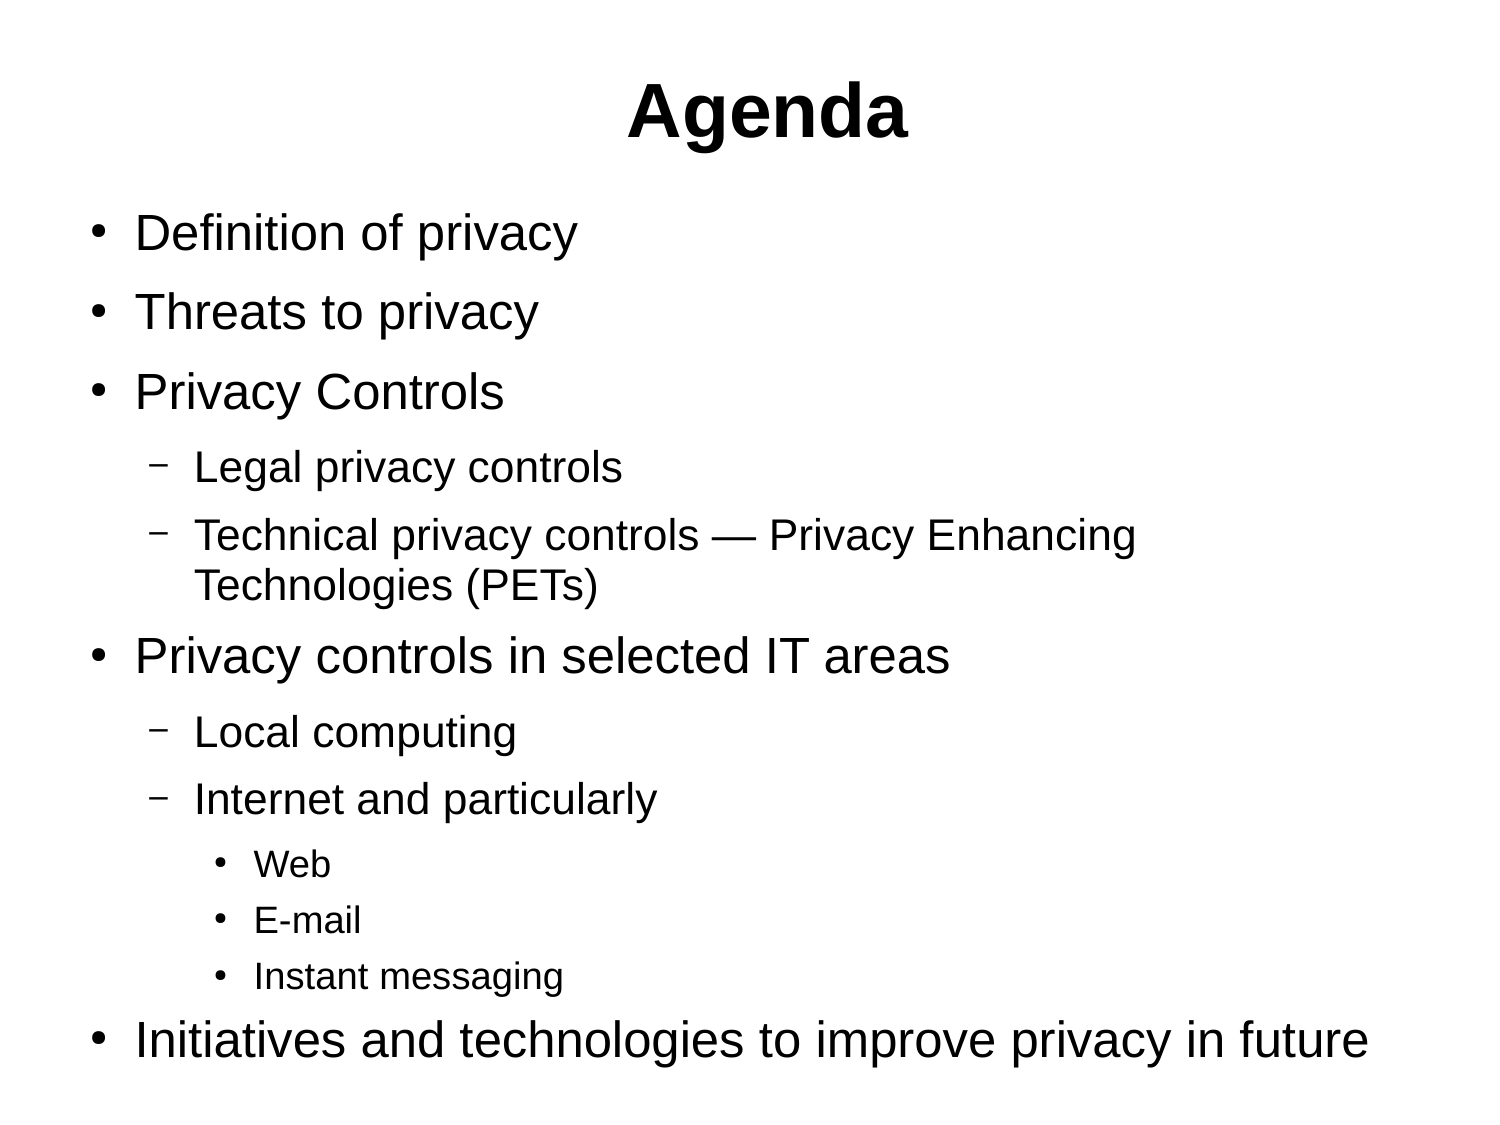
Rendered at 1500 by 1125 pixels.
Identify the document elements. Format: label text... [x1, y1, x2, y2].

title Agenda [75, 44, 1425, 177]
list Definition of privacy Threats to privacy Privacy Controls Legal privacy controls Technical privacy controls — Privacy Enhancing Technologies (PETs) Privacy controls in selected IT areas Local computing Internet and particularly Web E-mail Instant messaging Initiatives and technologies to improve privacy in future [75, 204, 1395, 1075]
